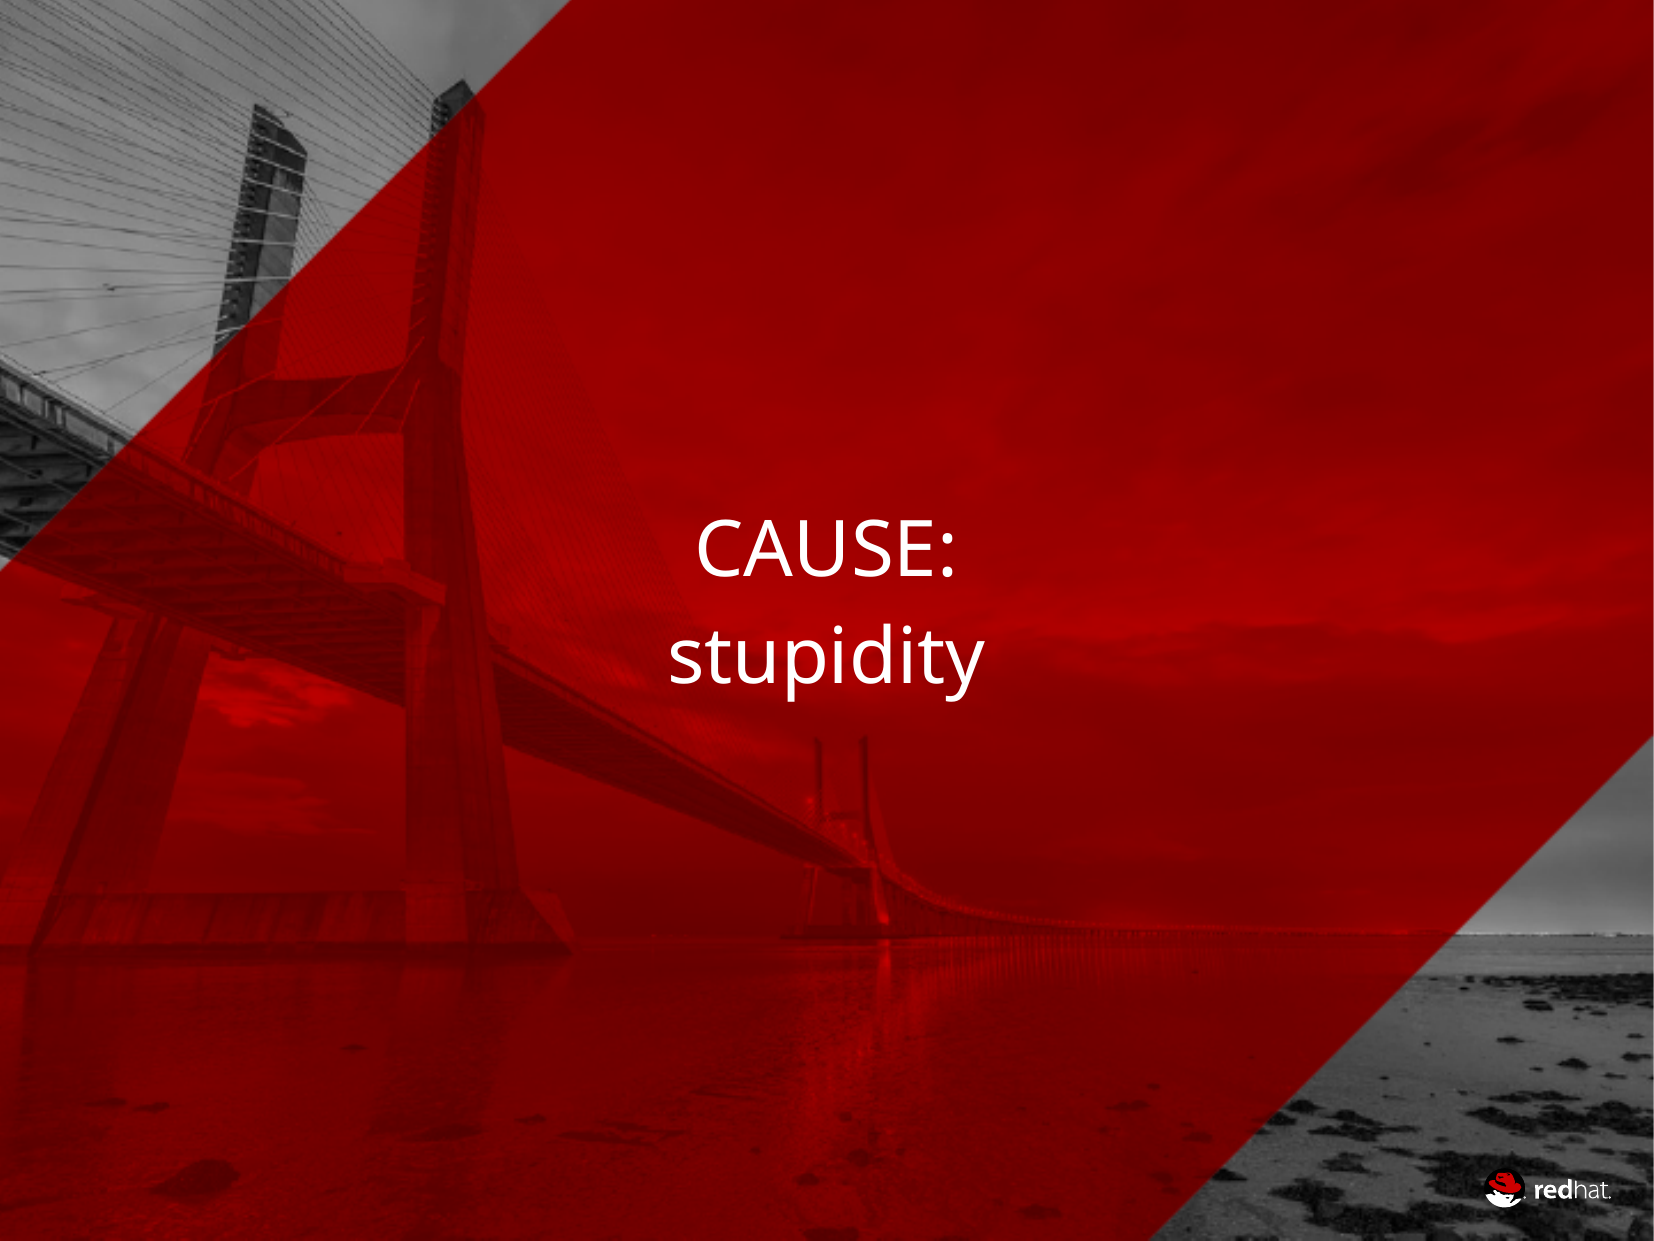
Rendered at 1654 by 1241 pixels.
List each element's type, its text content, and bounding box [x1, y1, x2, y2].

title CAUSE: stupidity [124, 496, 1530, 703]
picture [0, 0, 1654, 1241]
